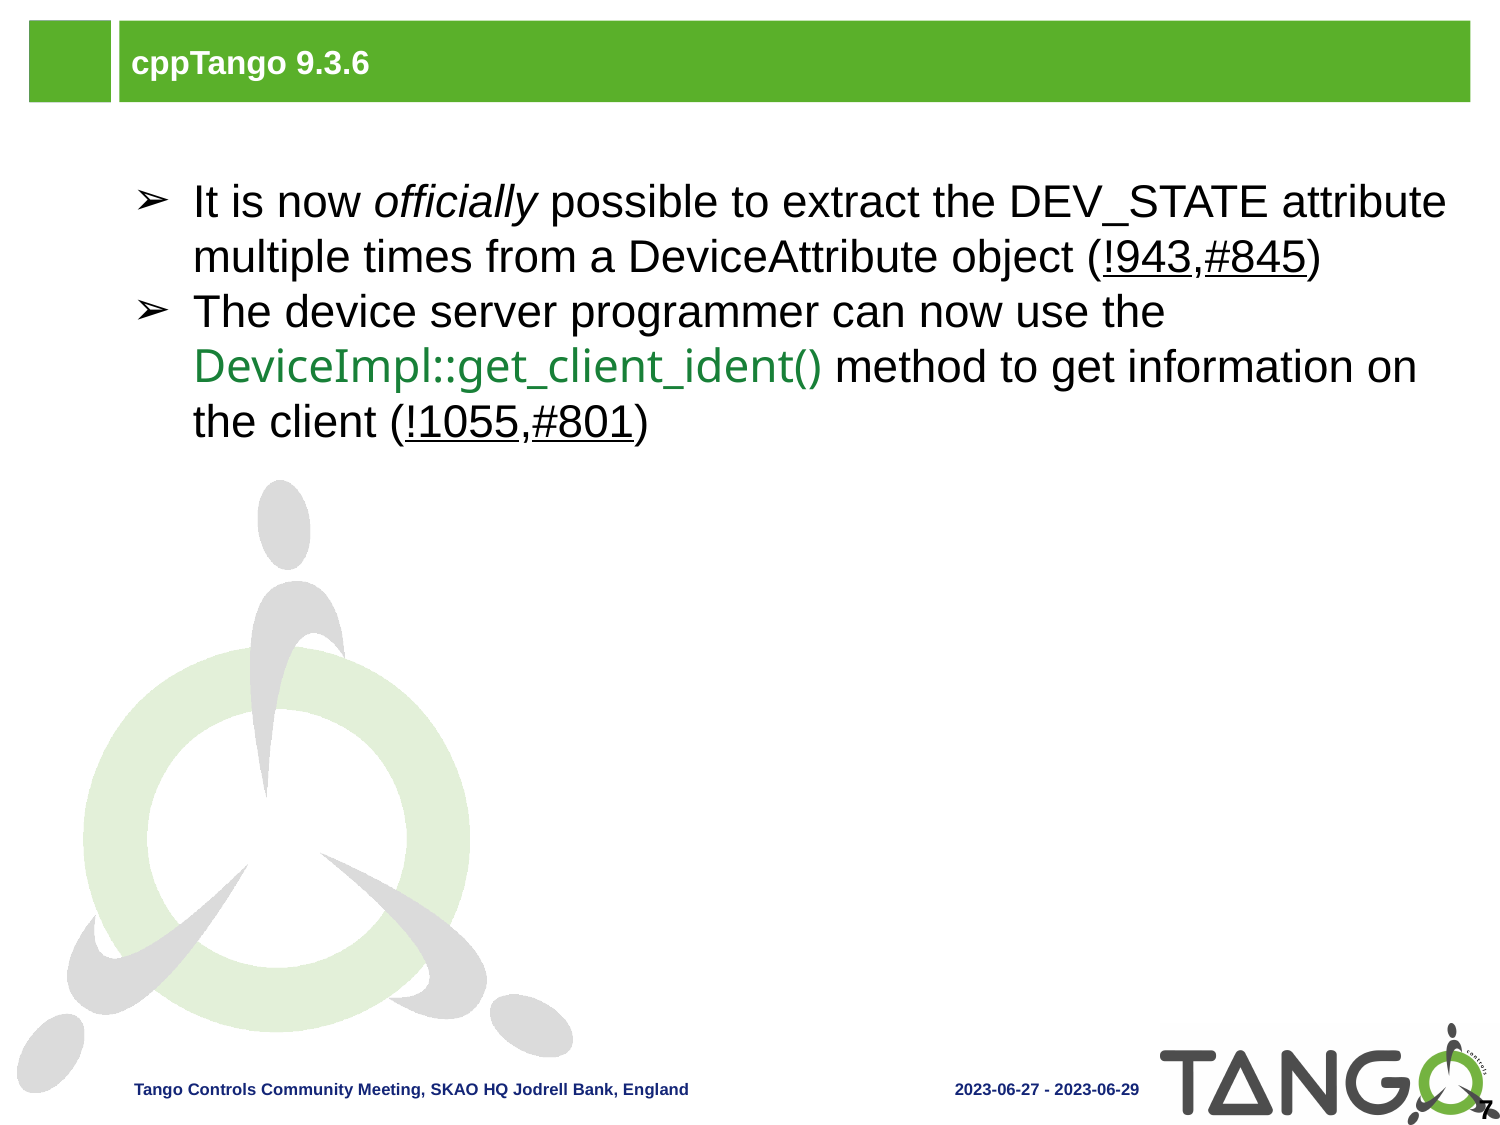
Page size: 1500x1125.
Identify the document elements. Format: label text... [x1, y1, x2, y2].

picture [498, 1085, 505, 1093]
list It is now officially possible to extract the DEV_STATE attribute multiple times from a DeviceAttribute object (!943,#845) The device server programmer can now use the DeviceImpl::get_client_ident() method to get information on the client (!1055,#801) [117, 171, 1453, 400]
picture [17, 480, 573, 1093]
picture [468, 1085, 475, 1093]
picture [1160, 1023, 1500, 1125]
slide_number <number> [1403, 1038, 1494, 1125]
title cppTango 9.3.6 [119, 20, 1471, 103]
